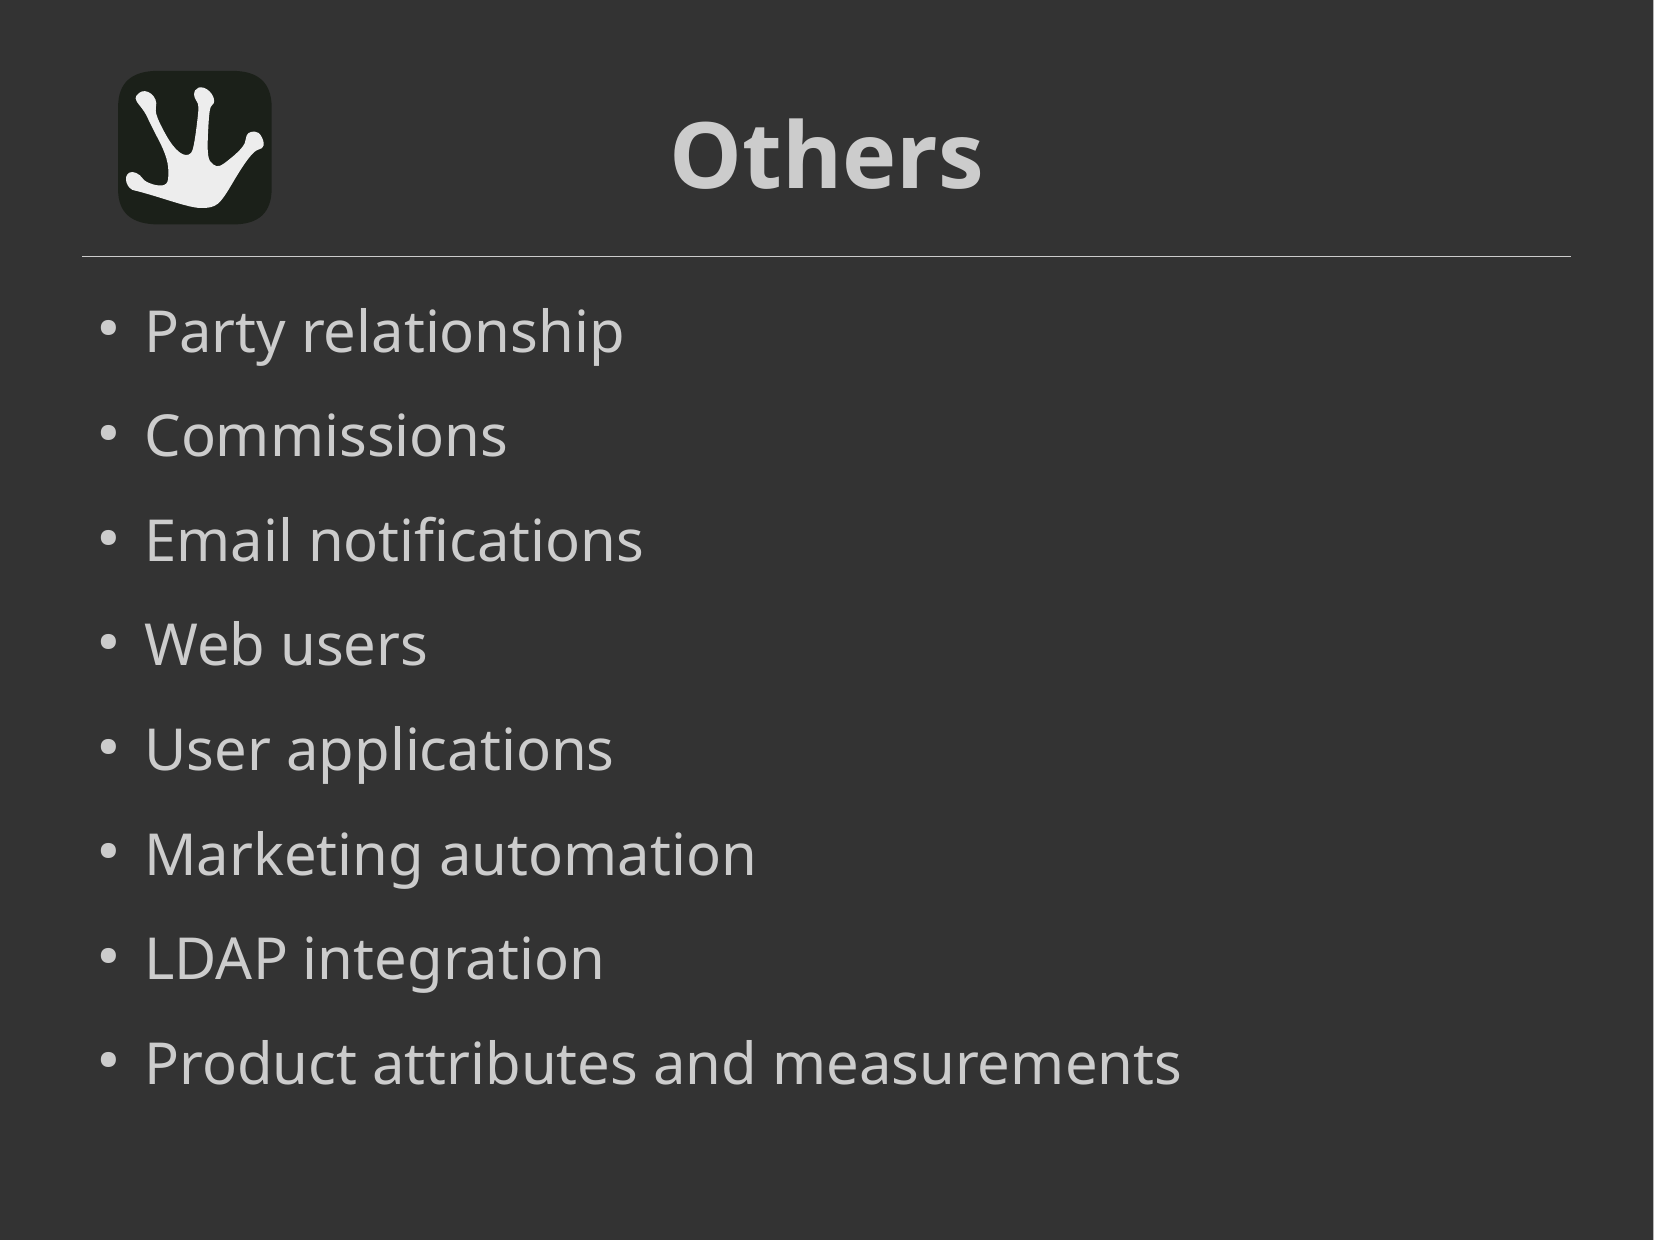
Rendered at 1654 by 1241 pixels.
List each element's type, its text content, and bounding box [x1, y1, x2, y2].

title Others [82, 49, 1571, 257]
list Party relationship Commissions Email notifications Web users User applications Marketing automation LDAP integration Product attributes and measurements [82, 290, 1571, 1111]
picture [118, 70, 272, 225]
